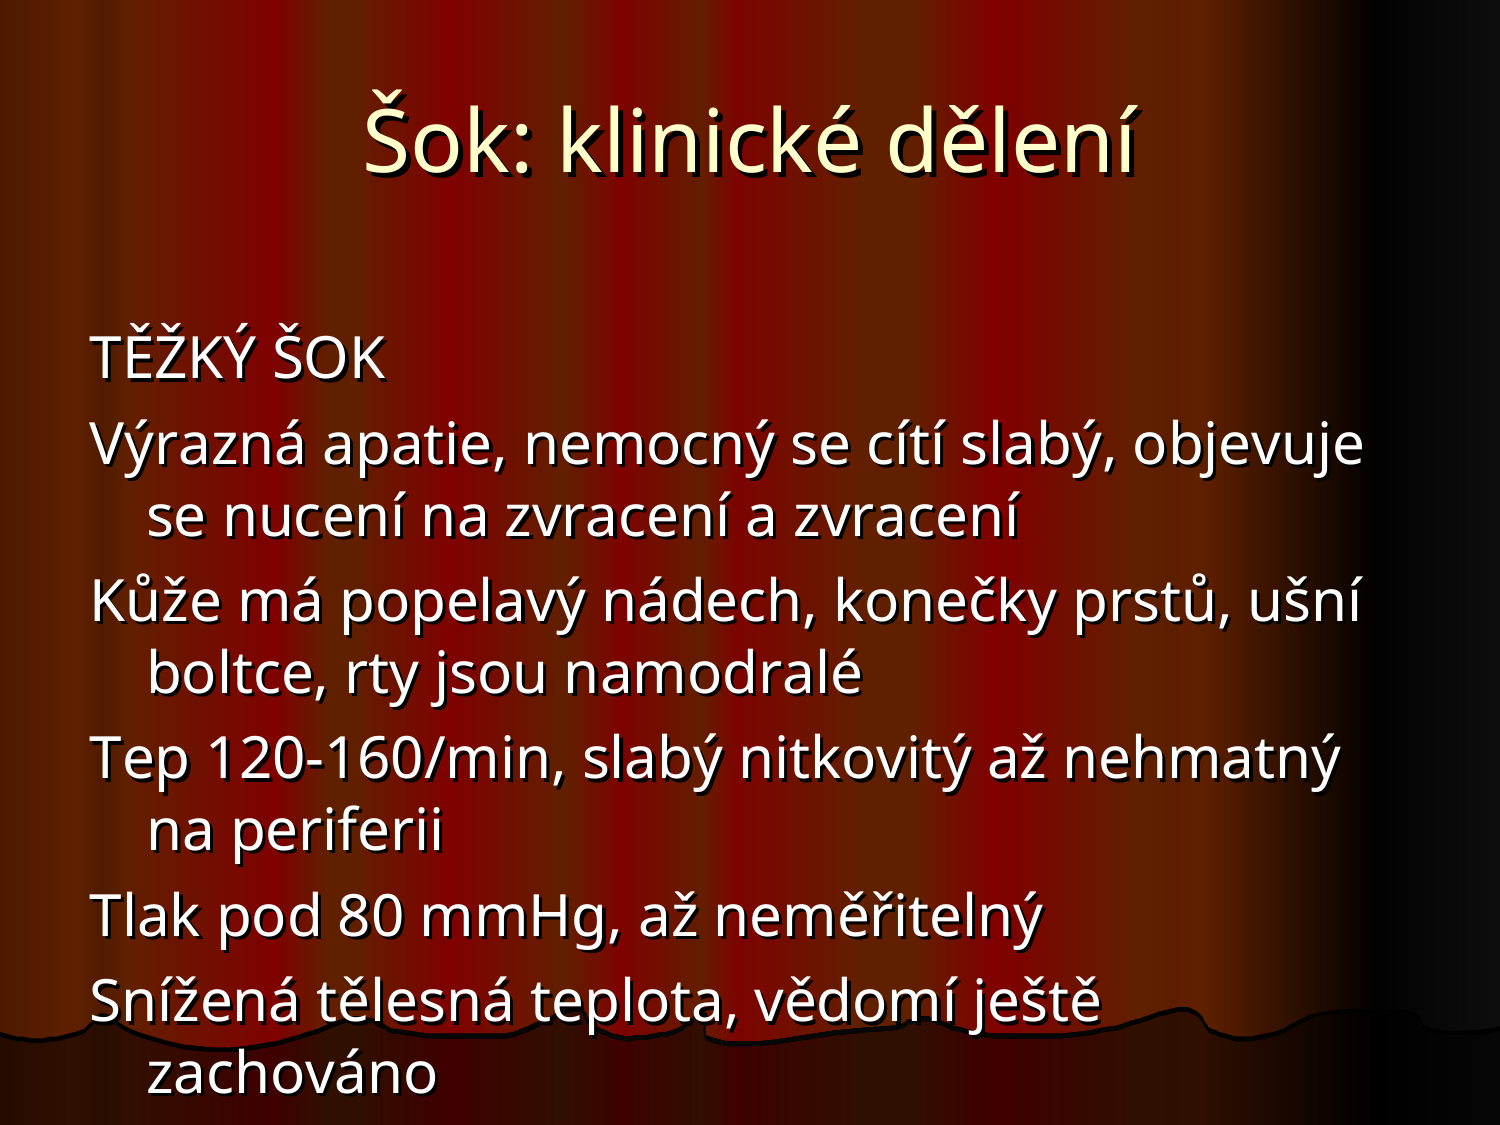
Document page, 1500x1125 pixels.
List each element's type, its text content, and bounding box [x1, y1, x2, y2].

list TĚŽKÝ ŠOK Výrazná apatie, nemocný se cítí slabý, objevuje se nucení na zvracení a zvracení Kůže má popelavý nádech, konečky prstů, ušní boltce, rty jsou namodralé Tep 120-160/min, slabý nitkovitý až nehmatný na periferii Tlak pod 80 mmHg, až neměřitelný Snížená tělesná teplota, vědomí ještě zachováno Krevní ztráta 1750 -2000 ml 35-40% krevního objemu [75, 314, 1426, 1125]
title Šok: klinické dělení [75, 45, 1426, 233]
